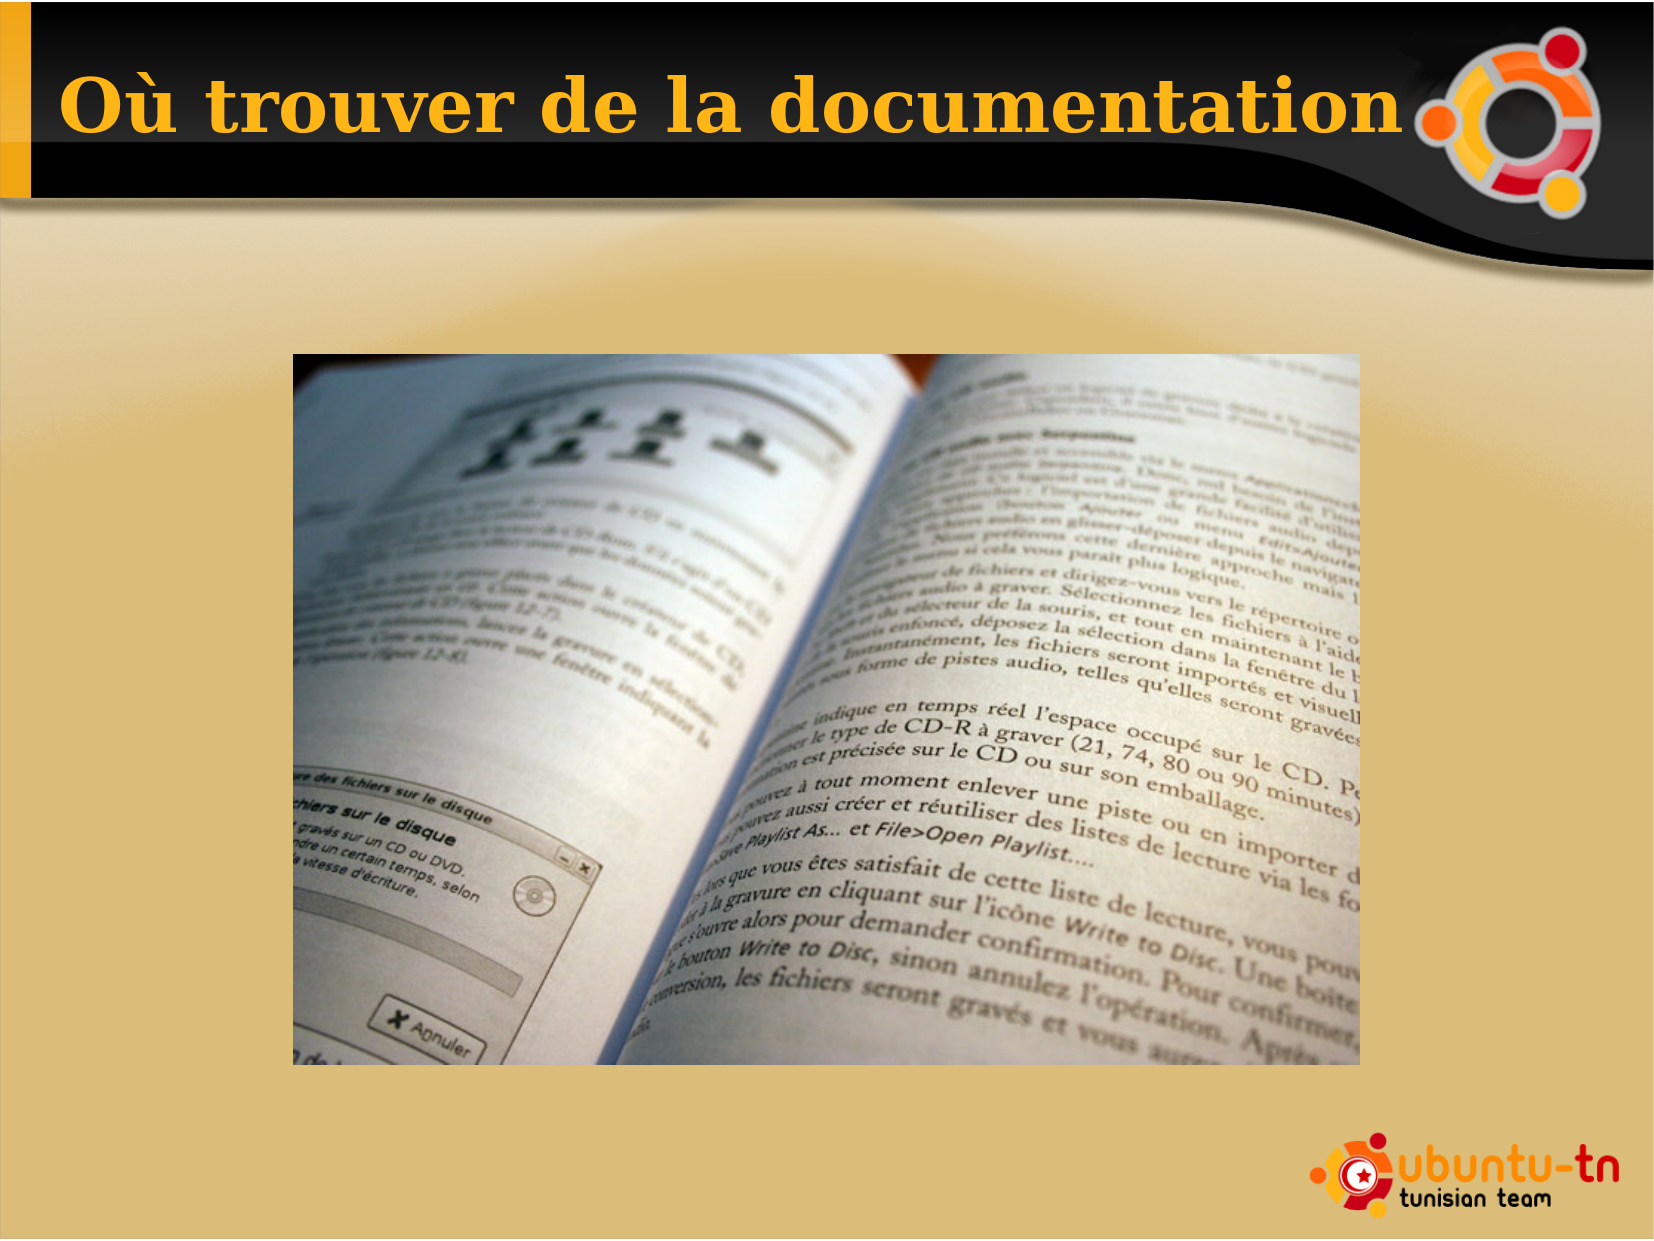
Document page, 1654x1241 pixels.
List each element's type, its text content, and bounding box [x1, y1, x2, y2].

picture [0, 0, 1654, 1241]
title Où trouver de la documentation [59, 9, 1447, 202]
